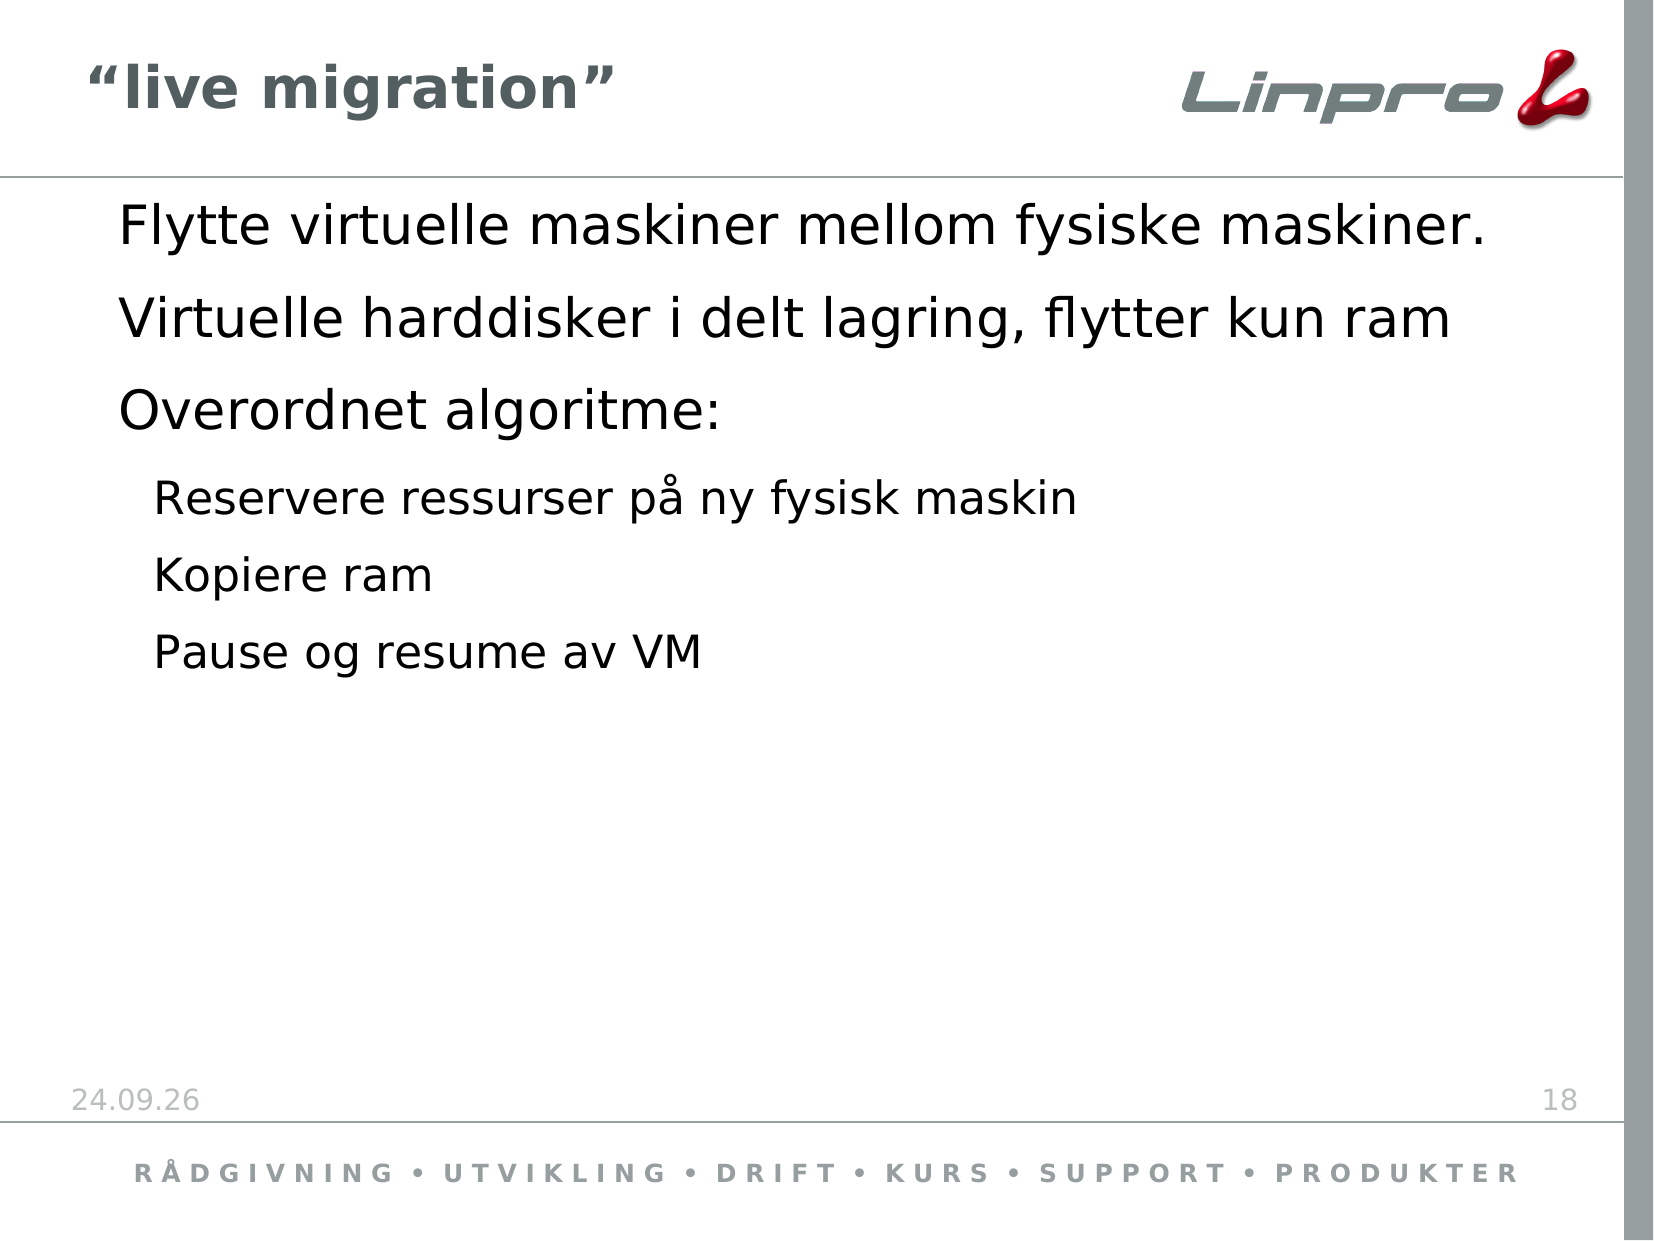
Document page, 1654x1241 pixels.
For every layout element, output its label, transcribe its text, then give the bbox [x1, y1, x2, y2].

picture [1181, 47, 1595, 133]
list Flytte virtuelle maskiner mellom fysiske maskiner. Virtuelle harddisker i delt lagring, flytter kun ram Overordnet algoritme: Reservere ressurser på ny fysisk maskin Kopiere ram Pause og resume av VM [82, 194, 1571, 1039]
title “live migration” [84, 49, 1573, 128]
